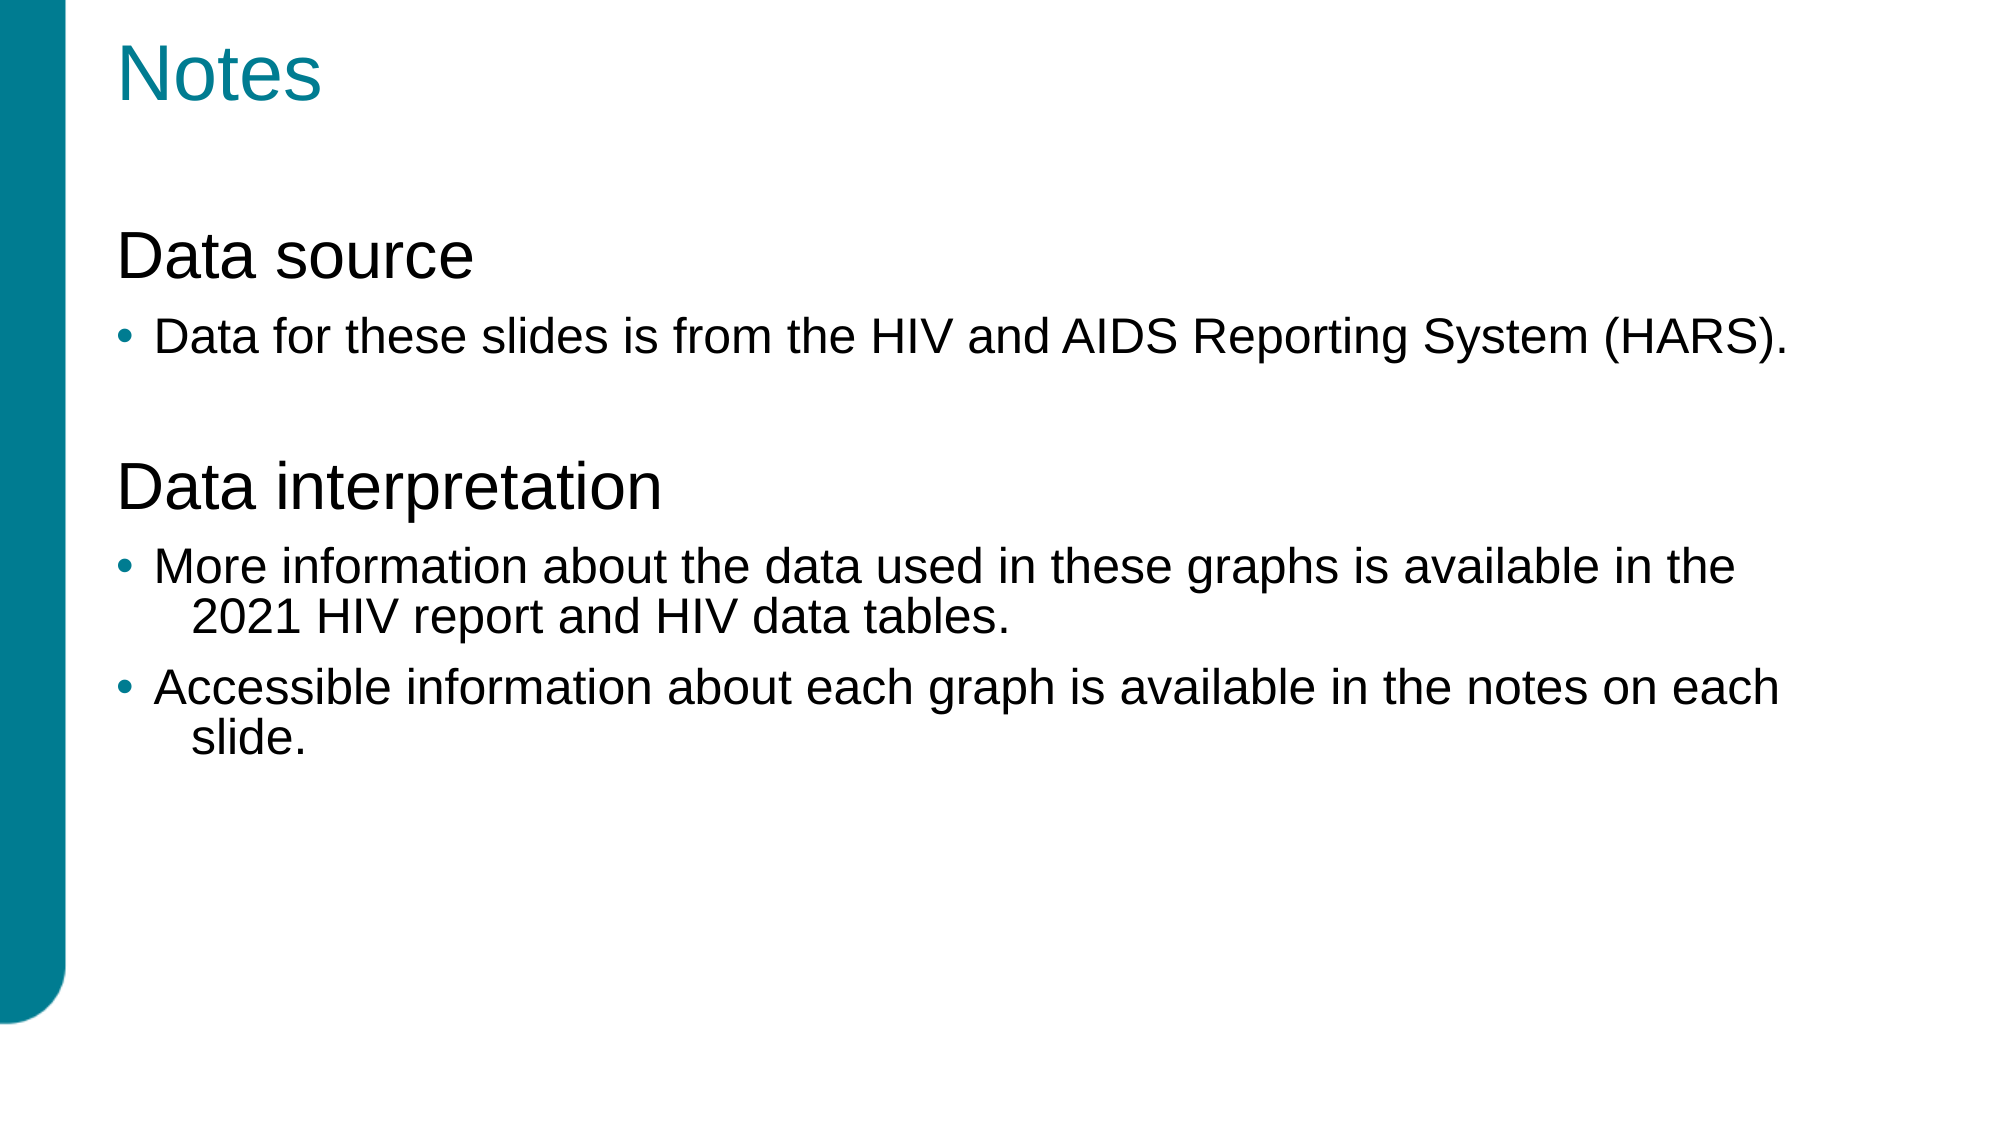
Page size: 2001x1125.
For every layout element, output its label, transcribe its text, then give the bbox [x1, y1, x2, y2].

list Data source Data for these slides is from the HIV and AIDS Reporting System (HARS). Data interpretation More information about the data used in these graphs is available in the 2021 HIV report and HIV data tables. Accessible information about each graph is available in the notes on each slide. [101, 217, 1926, 1005]
title Notes [101, 29, 1926, 189]
